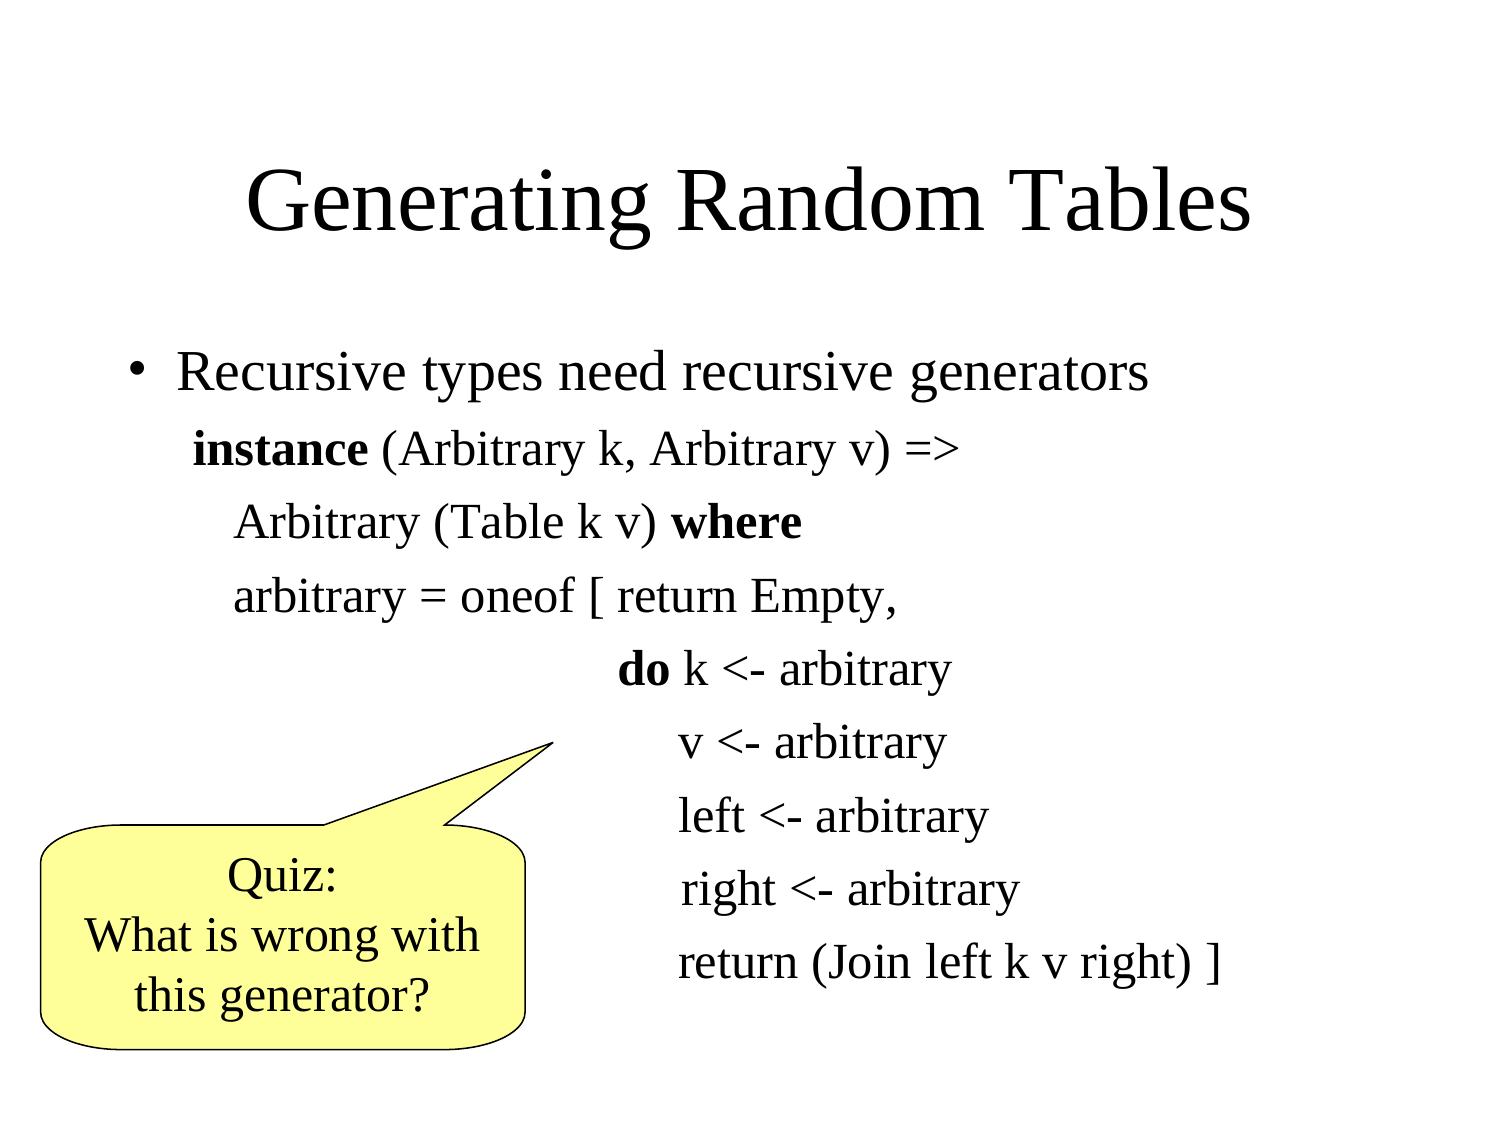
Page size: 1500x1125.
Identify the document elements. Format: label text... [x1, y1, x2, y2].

title Generating Random Tables [112, 99, 1388, 288]
list Recursive types need recursive generators instance (Arbitrary k, Arbitrary v) => Arbitrary (Table k v) where arbitrary = oneof [ return Empty, do k <- arbitrary v <- arbitrary left <- arbitrary right <- arbitrary return (Join left k v right) ] [112, 324, 1471, 1000]
text_box Quiz: What is wrong with this generator? [40, 742, 554, 1050]
